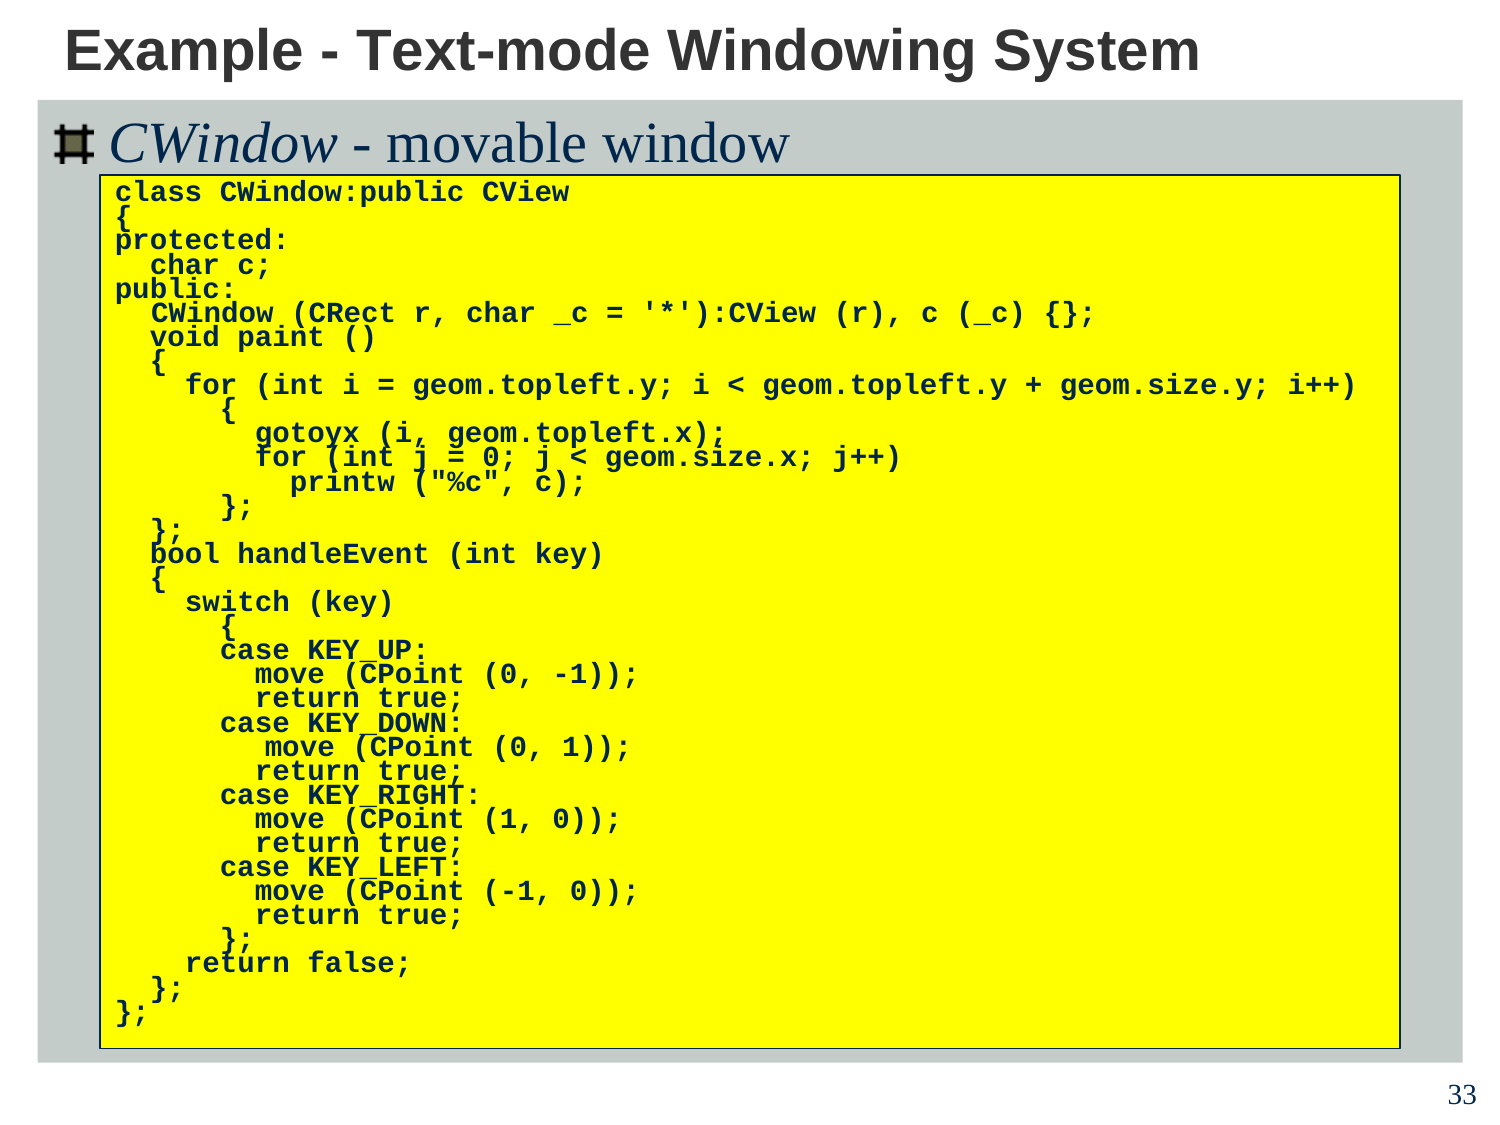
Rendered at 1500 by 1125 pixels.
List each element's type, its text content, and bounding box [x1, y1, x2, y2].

list CWindow - movable window [37, 99, 1463, 1063]
title Example - Text-mode Windowing System [50, 0, 1450, 91]
text_box class CWindow:public CView { protected: char c; public: CWindow (CRect r, char _c = '*'):CView (r), c (_c) {}; void paint () { for (int i = geom.topleft.y; i < geom.topleft.y + geom.size.y; i++) { gotoyx (i, geom.topleft.x); for (int j = 0; j < geom.size.x; j++) printw ("%c", c); }; }; bool handleEvent (int key) { switch (key) { case KEY_UP: move (CPoint (0, -1)); return true; case KEY_DOWN: move (CPoint (0, 1)); return true; case KEY_RIGHT: move (CPoint (1, 0)); return true; case KEY_LEFT: move (CPoint (-1, 0)); return true; }; return false; }; }; [99, 174, 1401, 1059]
